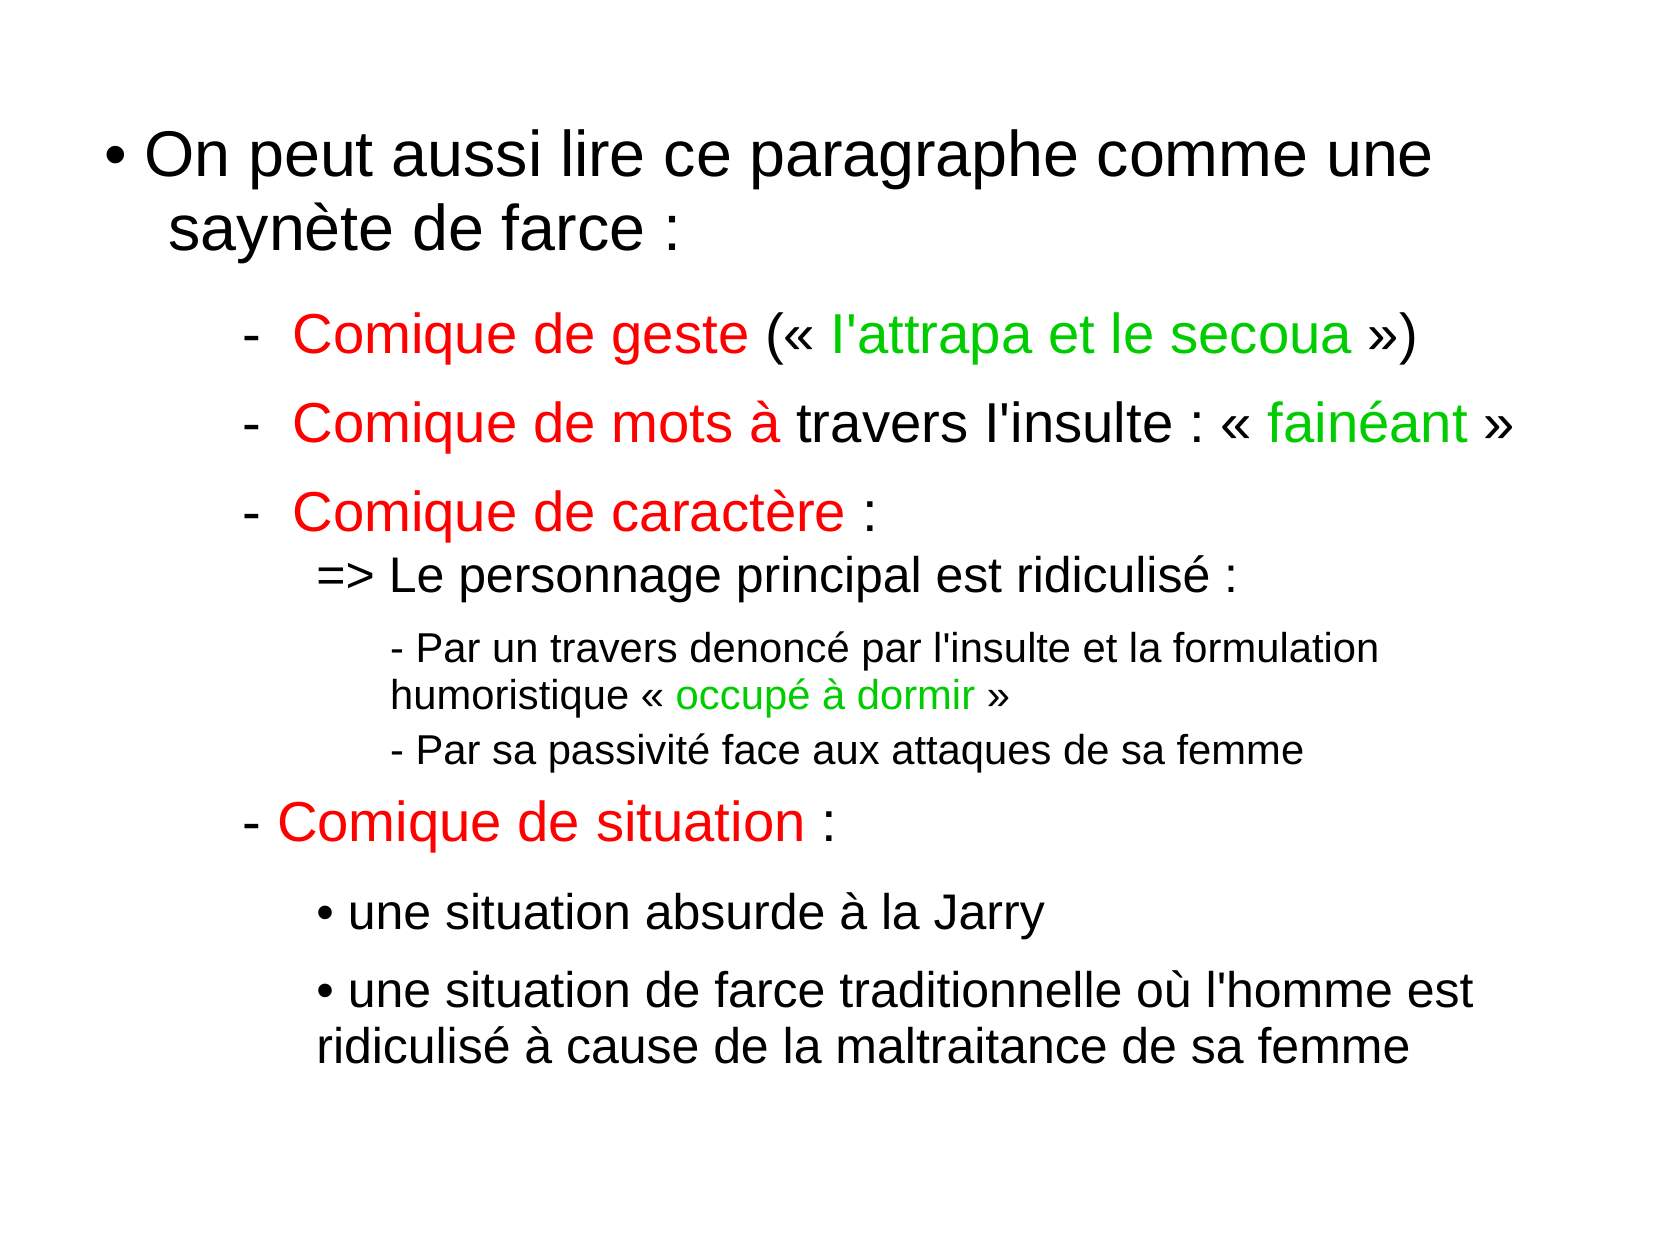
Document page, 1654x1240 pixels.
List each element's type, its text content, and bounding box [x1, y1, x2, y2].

text_box • On peut aussi lire ce paragraphe comme une saynète de farce : - Comique de geste (« I'attrapa et le secoua ») - Comique de mots à travers I'insulte : « fainéant » - Comique de caractère : => Le personnage principal est ridiculisé : - Par un travers denoncé par l'insulte et la formulation humoristique « occupé à dormir » - Par sa passivité face aux attaques de sa femme - Comique de situation : • une situation absurde à la Jarry • une situation de farce traditionnelle où l'homme est ridiculisé à cause de la maltraitance de sa femme [101, 116, 1559, 1054]
